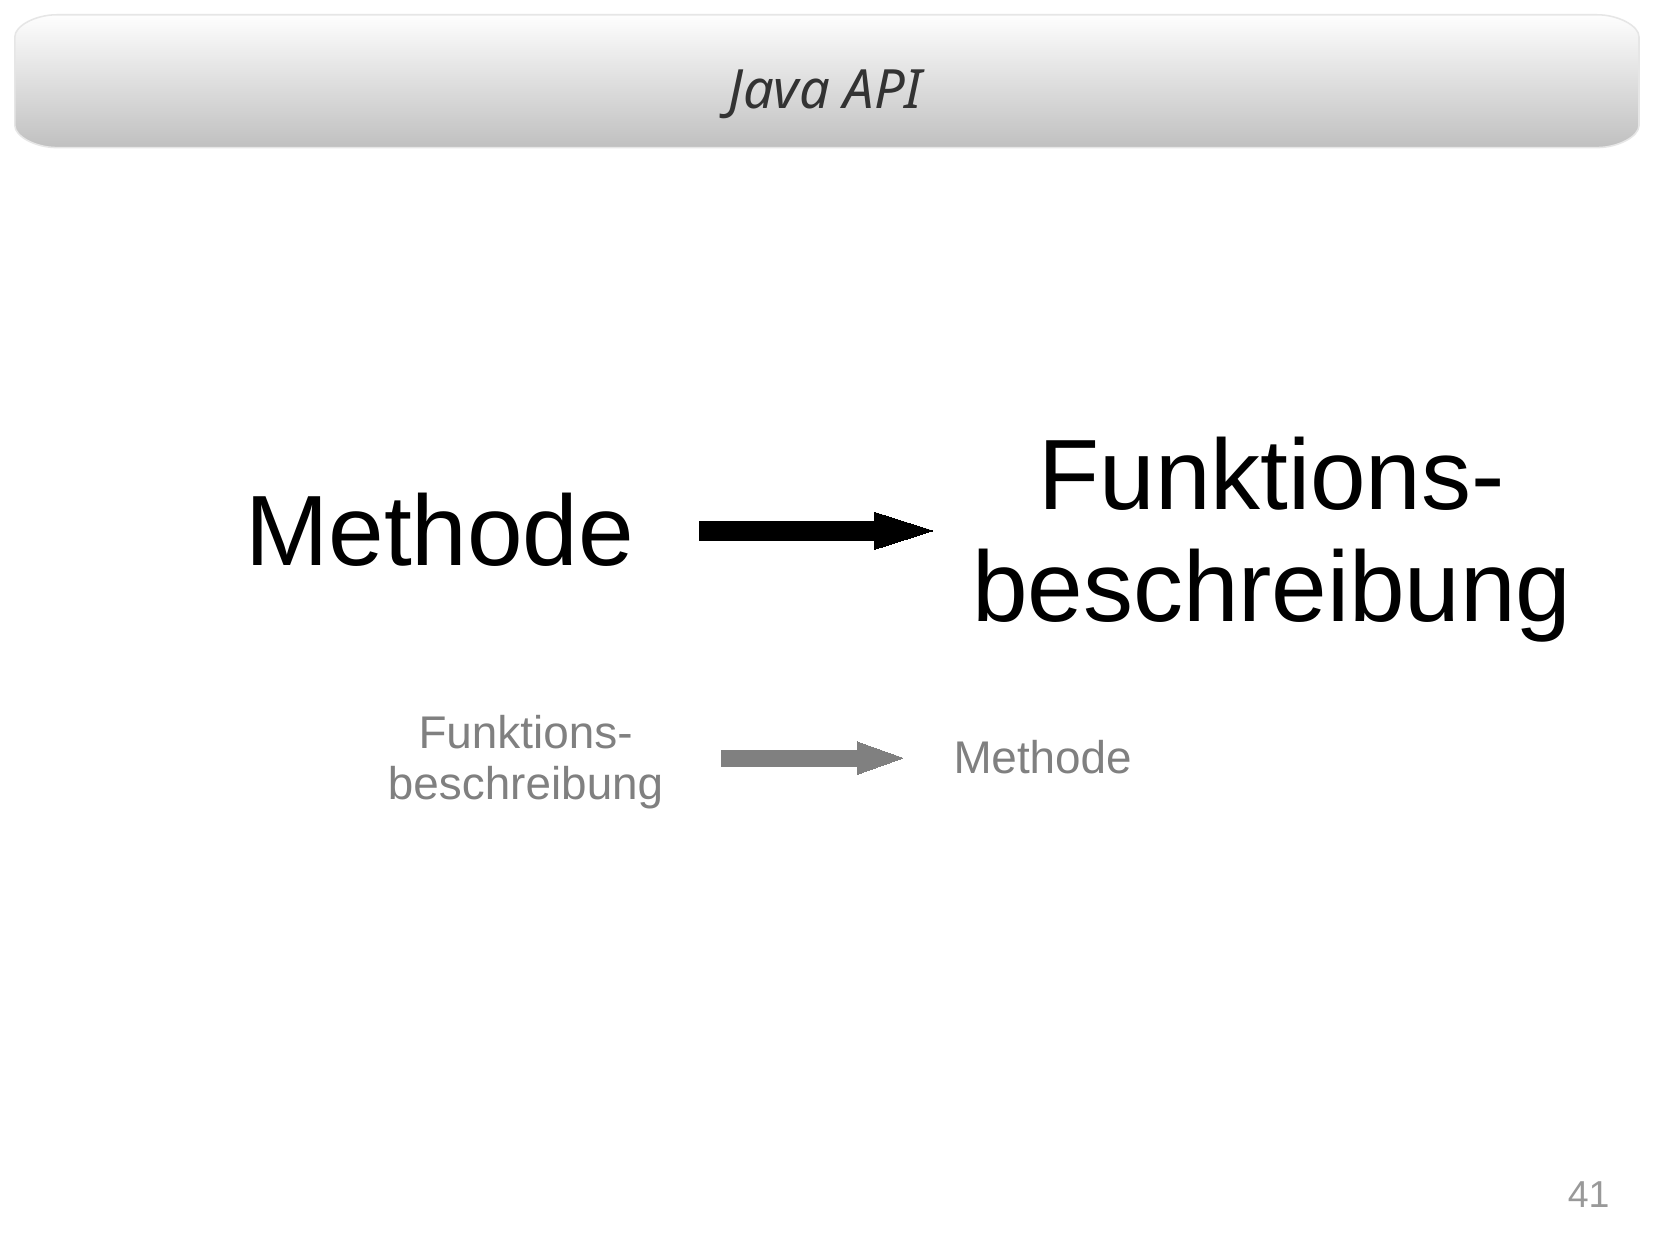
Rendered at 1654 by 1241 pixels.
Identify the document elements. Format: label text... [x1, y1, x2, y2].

text_box [699, 512, 933, 550]
text_box [721, 741, 903, 775]
text_box Funktions- beschreibung [373, 699, 673, 817]
text_box Methode [230, 467, 642, 595]
title Java API [29, 29, 1622, 146]
text_box Methode [938, 725, 1144, 792]
text_box Funktions- beschreibung [957, 411, 1576, 651]
